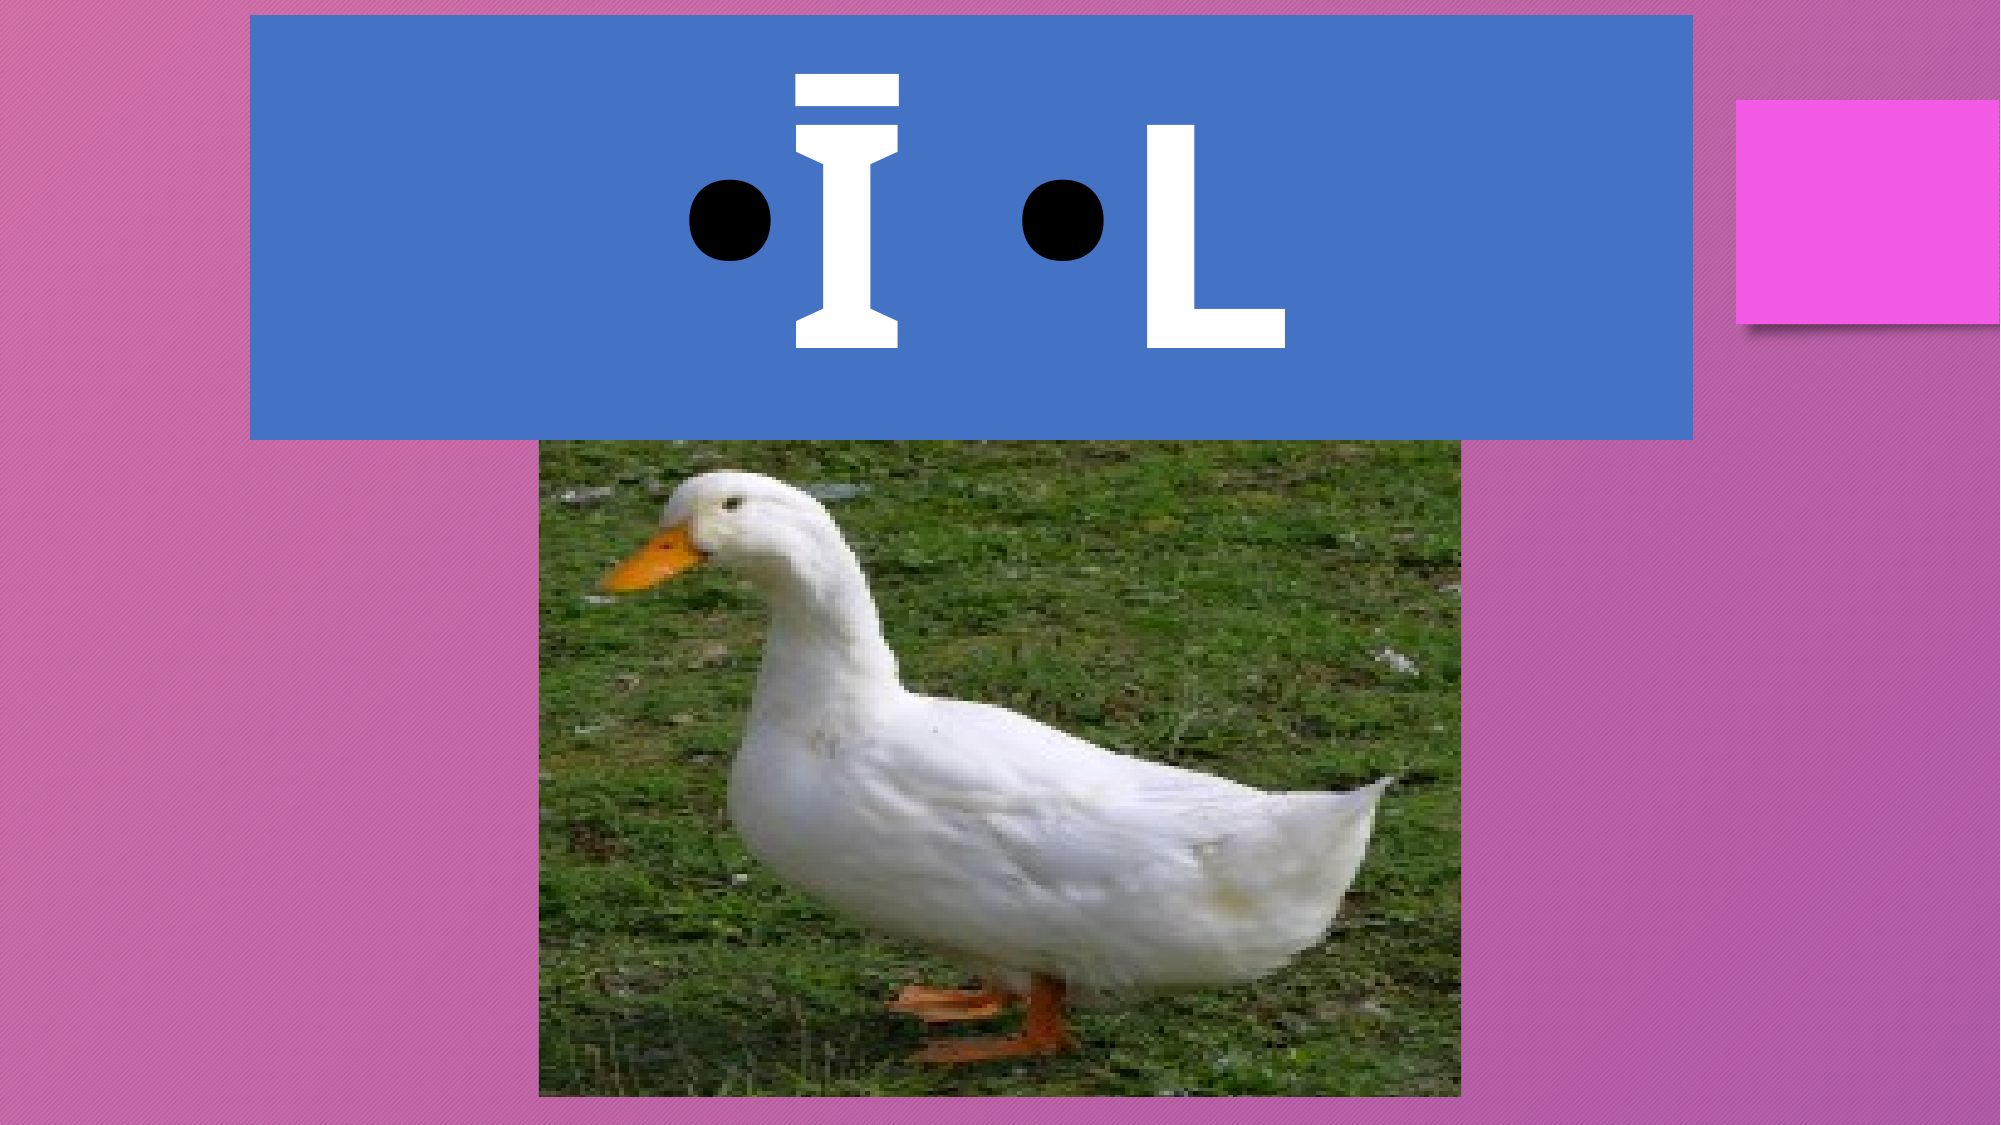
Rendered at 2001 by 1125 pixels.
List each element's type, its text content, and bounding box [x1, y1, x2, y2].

table_header [1332, 15, 1693, 440]
table_header Ī [611, 15, 972, 440]
table_header [250, 15, 611, 440]
table_header L [972, 15, 1332, 440]
picture [538, 440, 1462, 1097]
